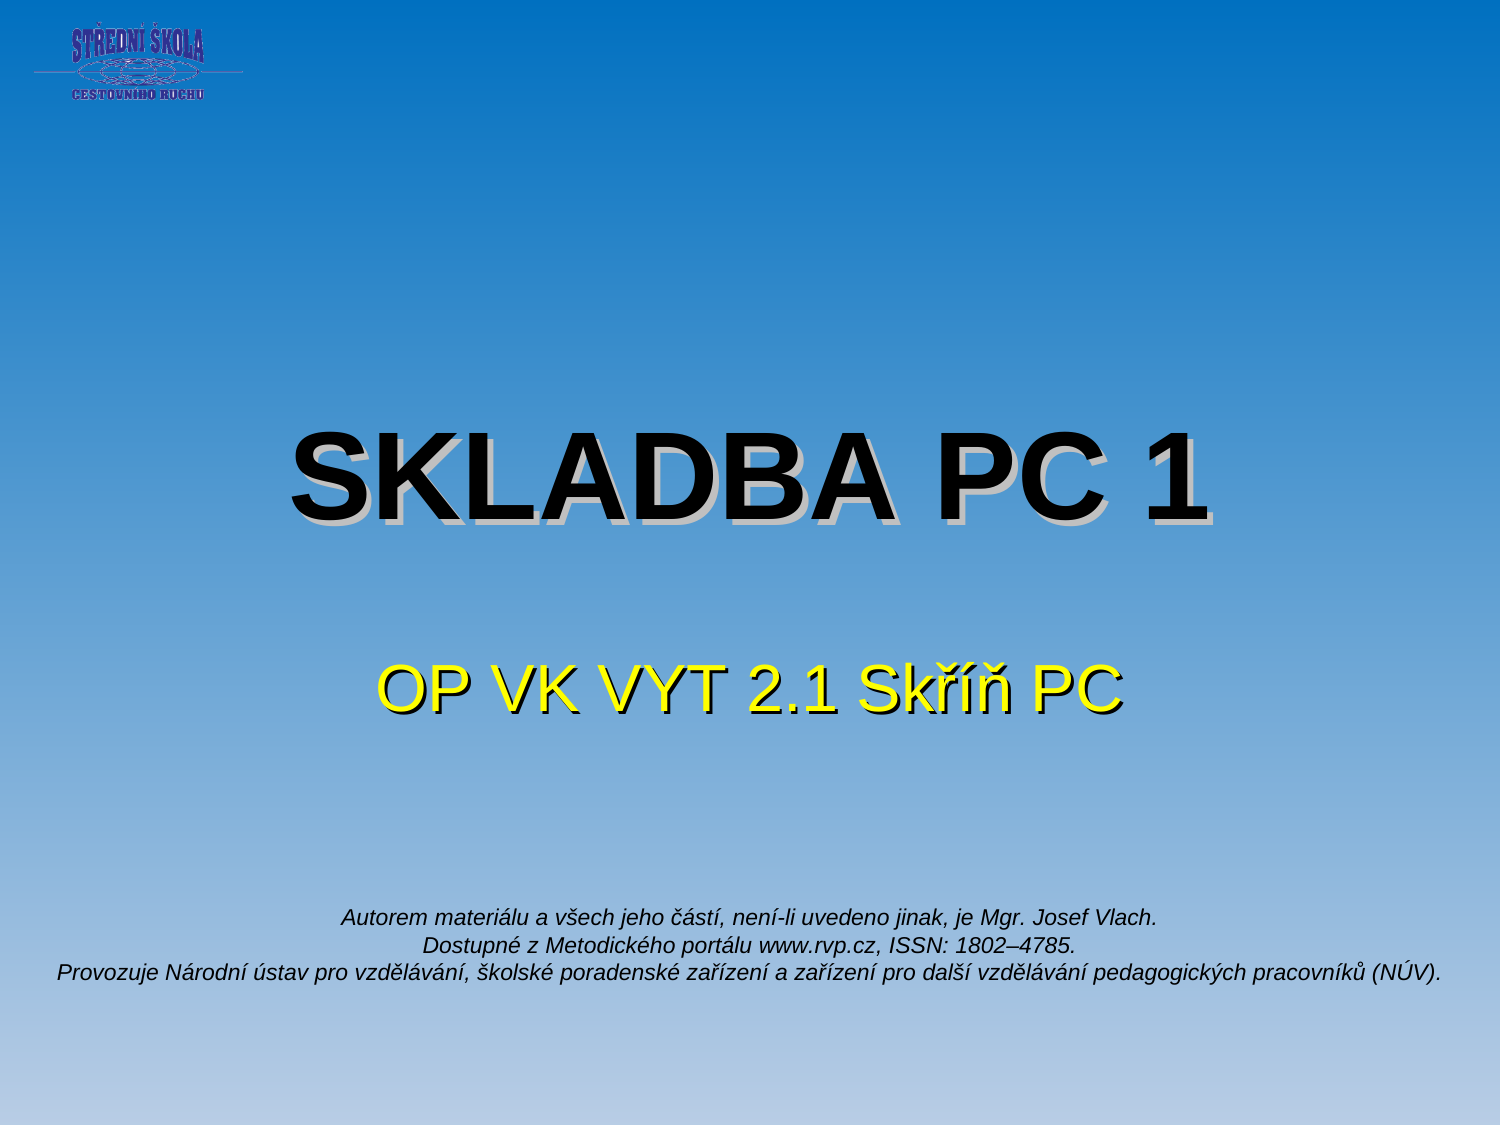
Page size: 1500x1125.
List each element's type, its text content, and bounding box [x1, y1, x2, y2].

text_box OP VK VYT 2.1 Skříň PC [225, 637, 1276, 776]
picture [29, 18, 245, 108]
text_box Autorem materiálu a všech jeho částí, není-li uvedeno jinak, je Mgr. Josef Vlach. Dostupné z Metodického portálu www.rvp.cz, ISSN: 1802–4785. Provozuje Národní ústav pro vzdělávání, školské poradenské zařízení a zařízení pro další vzdělávání pedagogických pracovníků (NÚV). [0, 895, 1500, 1021]
title SKLADBA PC 1 [112, 349, 1388, 591]
